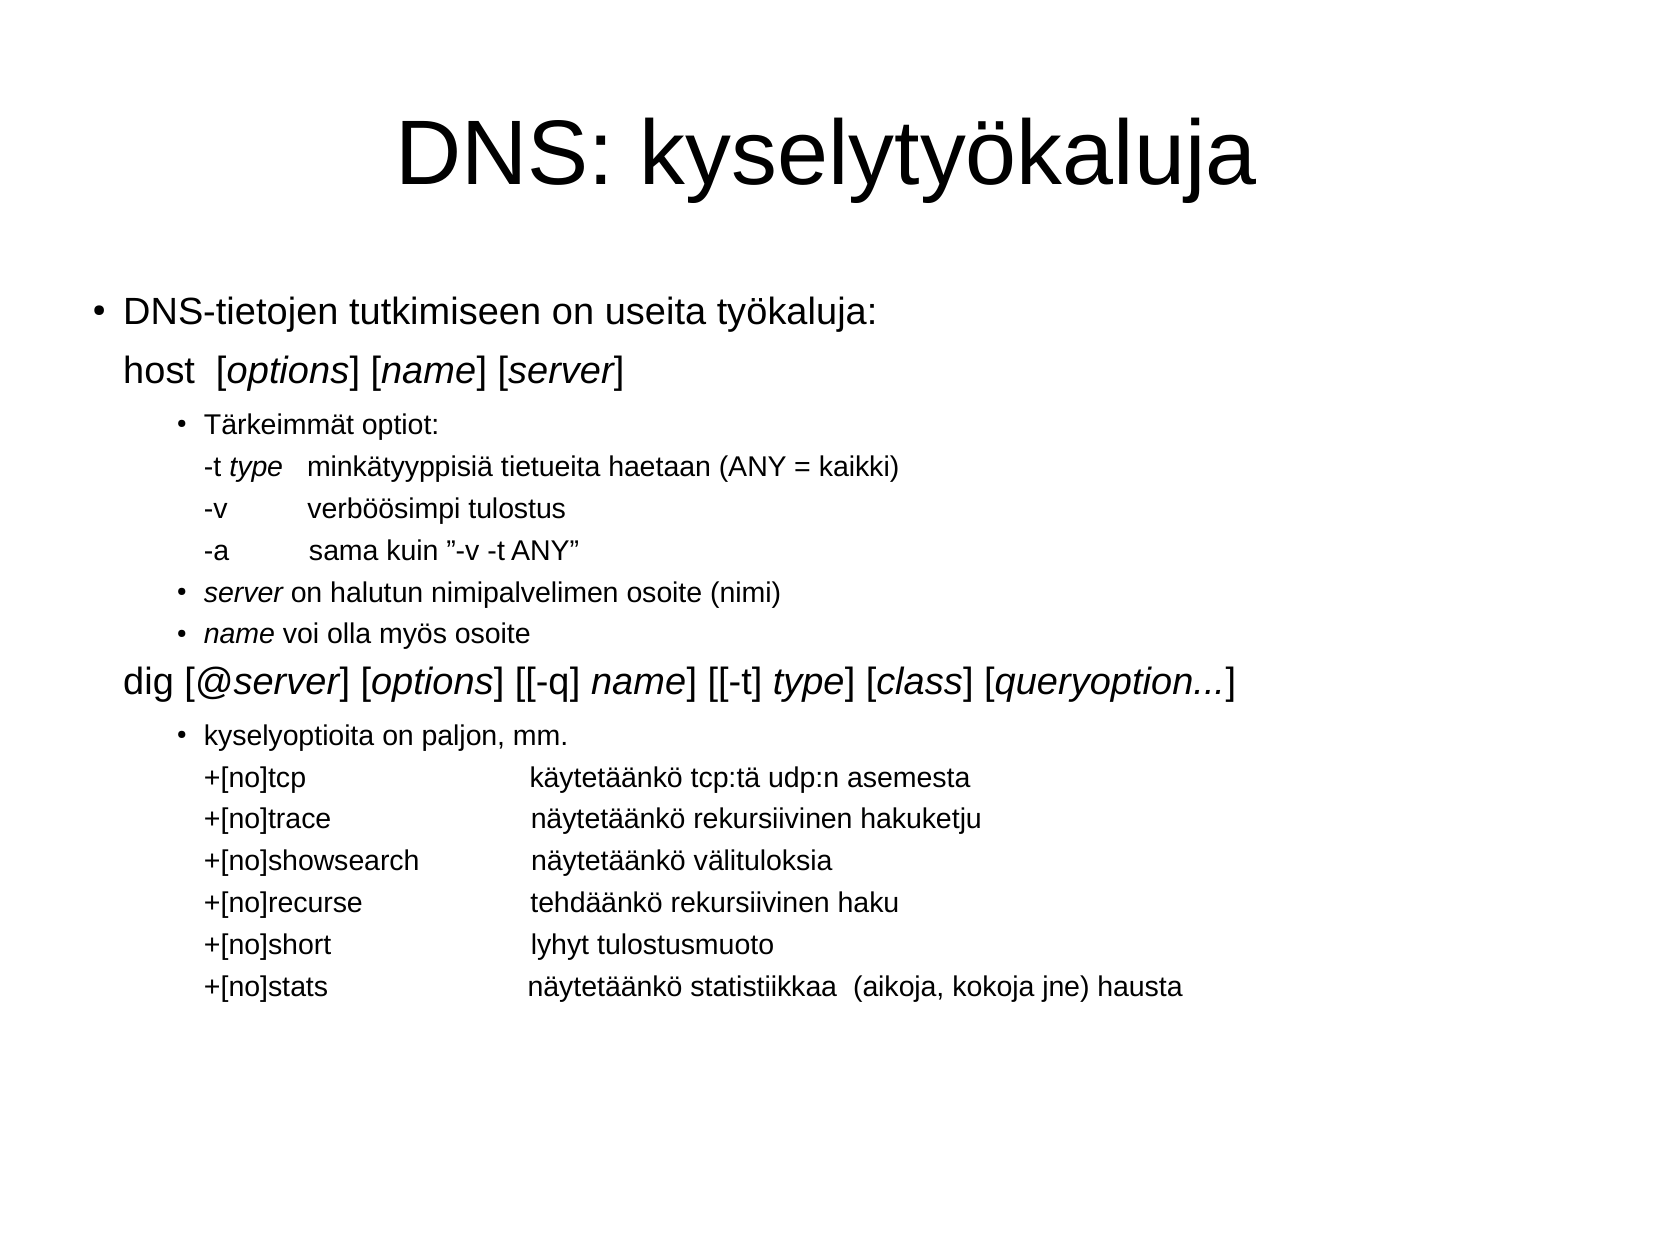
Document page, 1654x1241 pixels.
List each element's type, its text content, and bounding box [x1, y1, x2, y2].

list DNS-tietojen tutkimiseen on useita työkaluja: host [options] [name] [server] Tärkeimmät optiot: -t type minkätyyppisiä tietueita haetaan (ANY = kaikki) -v verböösimpi tulostus -a sama kuin ”-v -t ANY” server on halutun nimipalvelimen osoite (nimi) name voi olla myös osoite dig [@server] [options] [[-q] name] [[-t] type] [class] [queryoption...] kyselyoptioita on paljon, mm. +[no]tcp käytetäänkö tcp:tä udp:n asemesta +[no]trace näytetäänkö rekursiivinen hakuketju +[no]showsearch näytetäänkö välituloksia +[no]recurse tehdäänkö rekursiivinen haku +[no]short lyhyt tulostusmuoto +[no]stats näytetäänkö statistiikkaa (aikoja, kokoja jne) hausta [82, 290, 1571, 1010]
title DNS: kyselytyökaluja [82, 49, 1571, 257]
